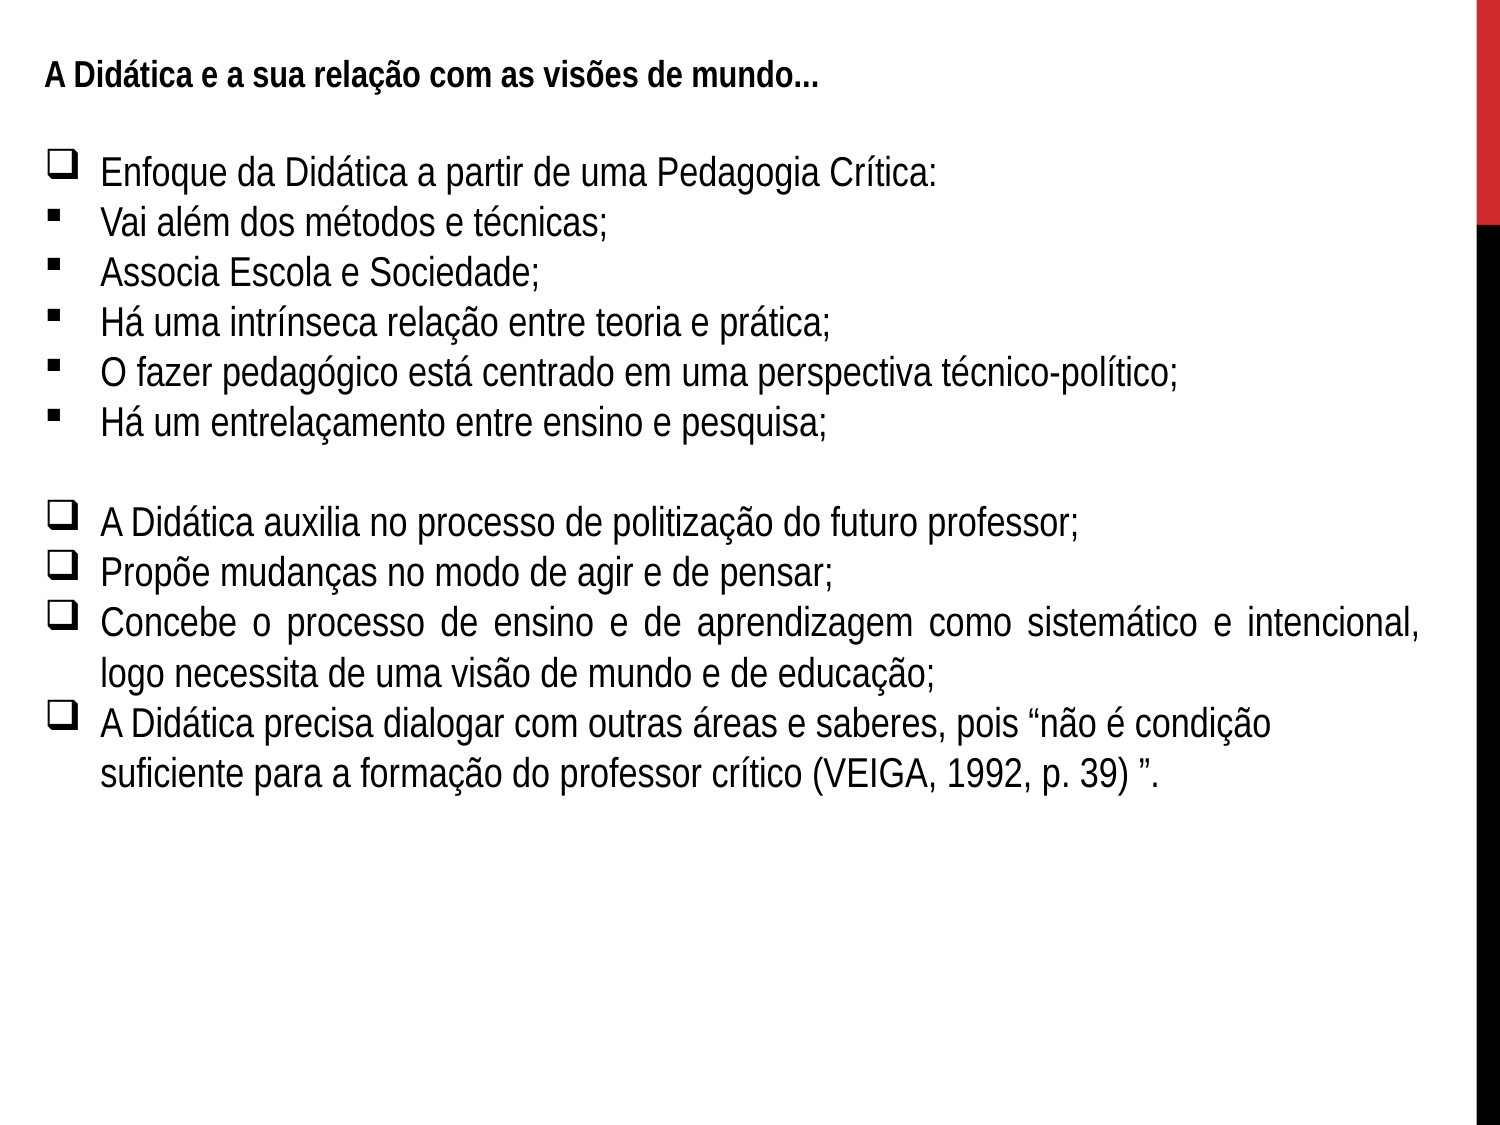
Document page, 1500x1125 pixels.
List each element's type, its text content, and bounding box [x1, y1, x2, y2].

text_box A Didática e a sua relação com as visões de mundo... Enfoque da Didática a partir de uma Pedagogia Crítica: Vai além dos métodos e técnicas; Associa Escola e Sociedade; Há uma intrínseca relação entre teoria e prática; O fazer pedagógico está centrado em uma perspectiva técnico-político; Há um entrelaçamento entre ensino e pesquisa; A Didática auxilia no processo de politização do futuro professor; Propõe mudanças no modo de agir e de pensar; Concebe o processo de ensino e de aprendizagem como sistemático e intencional, logo necessita de uma visão de mundo e de educação; A Didática precisa dialogar com outras áreas e saberes, pois “não é condição suficiente para a formação do professor crítico (VEIGA, 1992, p. 39) ”. [29, 42, 1436, 1003]
